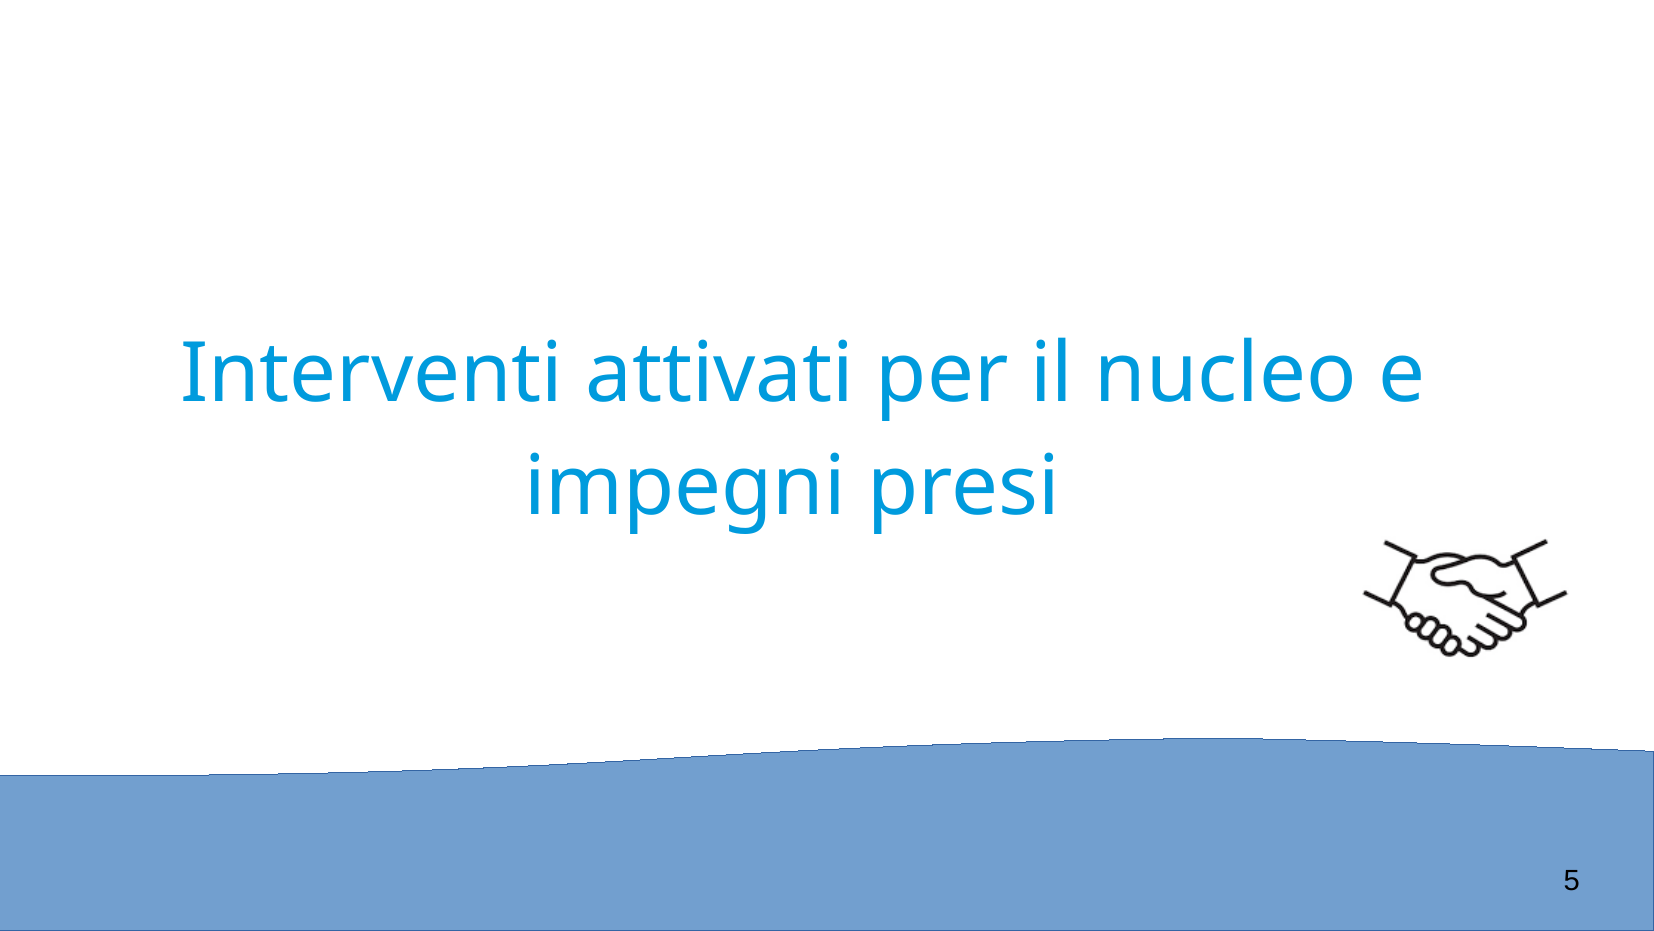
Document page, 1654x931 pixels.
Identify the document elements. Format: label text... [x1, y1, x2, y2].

picture [1299, 472, 1632, 739]
title Interventi attivati per il nucleo e impegni presi [59, 147, 1548, 591]
